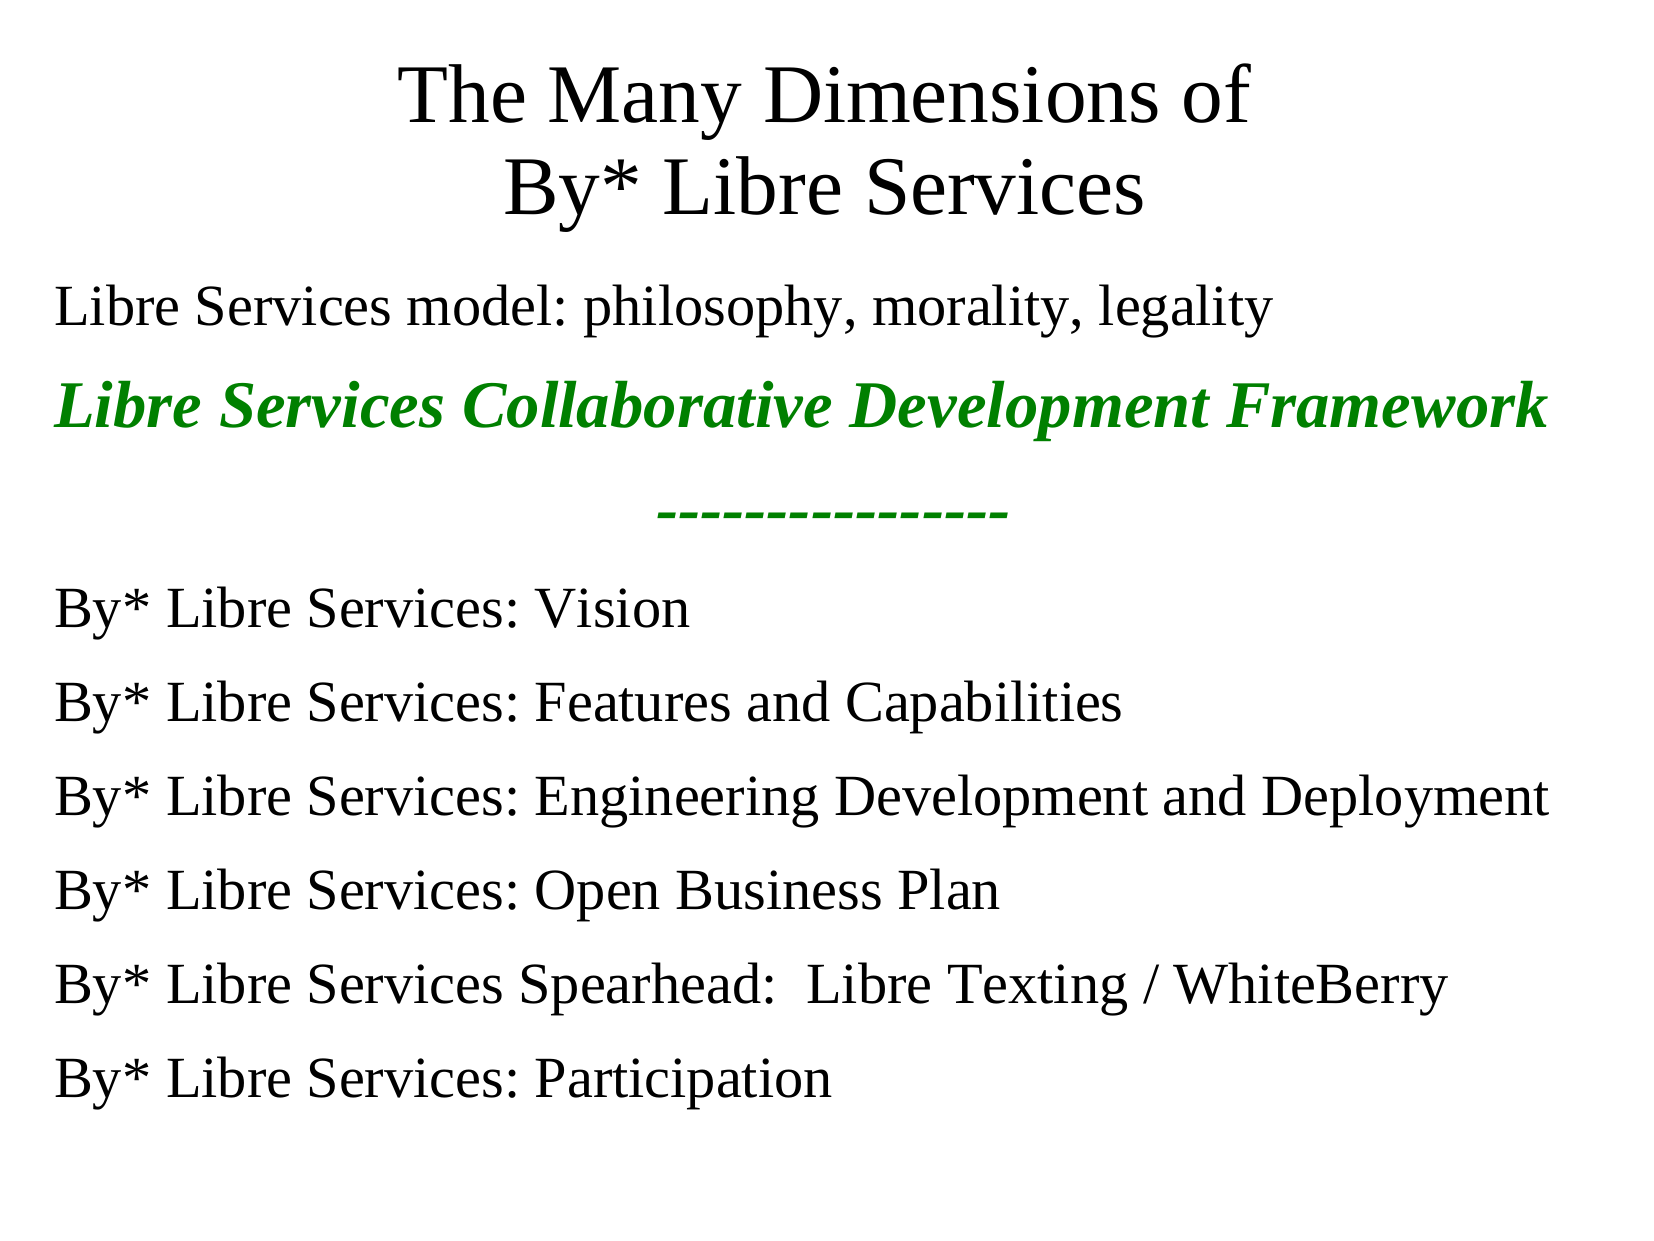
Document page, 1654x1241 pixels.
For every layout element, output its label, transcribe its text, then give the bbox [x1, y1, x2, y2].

title The Many Dimensions of By* Libre Services [119, 36, 1532, 245]
list Libre Services model: philosophy, morality, legality Libre Services Collaborative Development Framework ---------------- By* Libre Services: Vision By* Libre Services: Features and Capabilities By* Libre Services: Engineering Development and Deployment By* Libre Services: Open Business Plan By* Libre Services Spearhead: Libre Texting / WhiteBerry By* Libre Services: Participation [36, 273, 1614, 1214]
